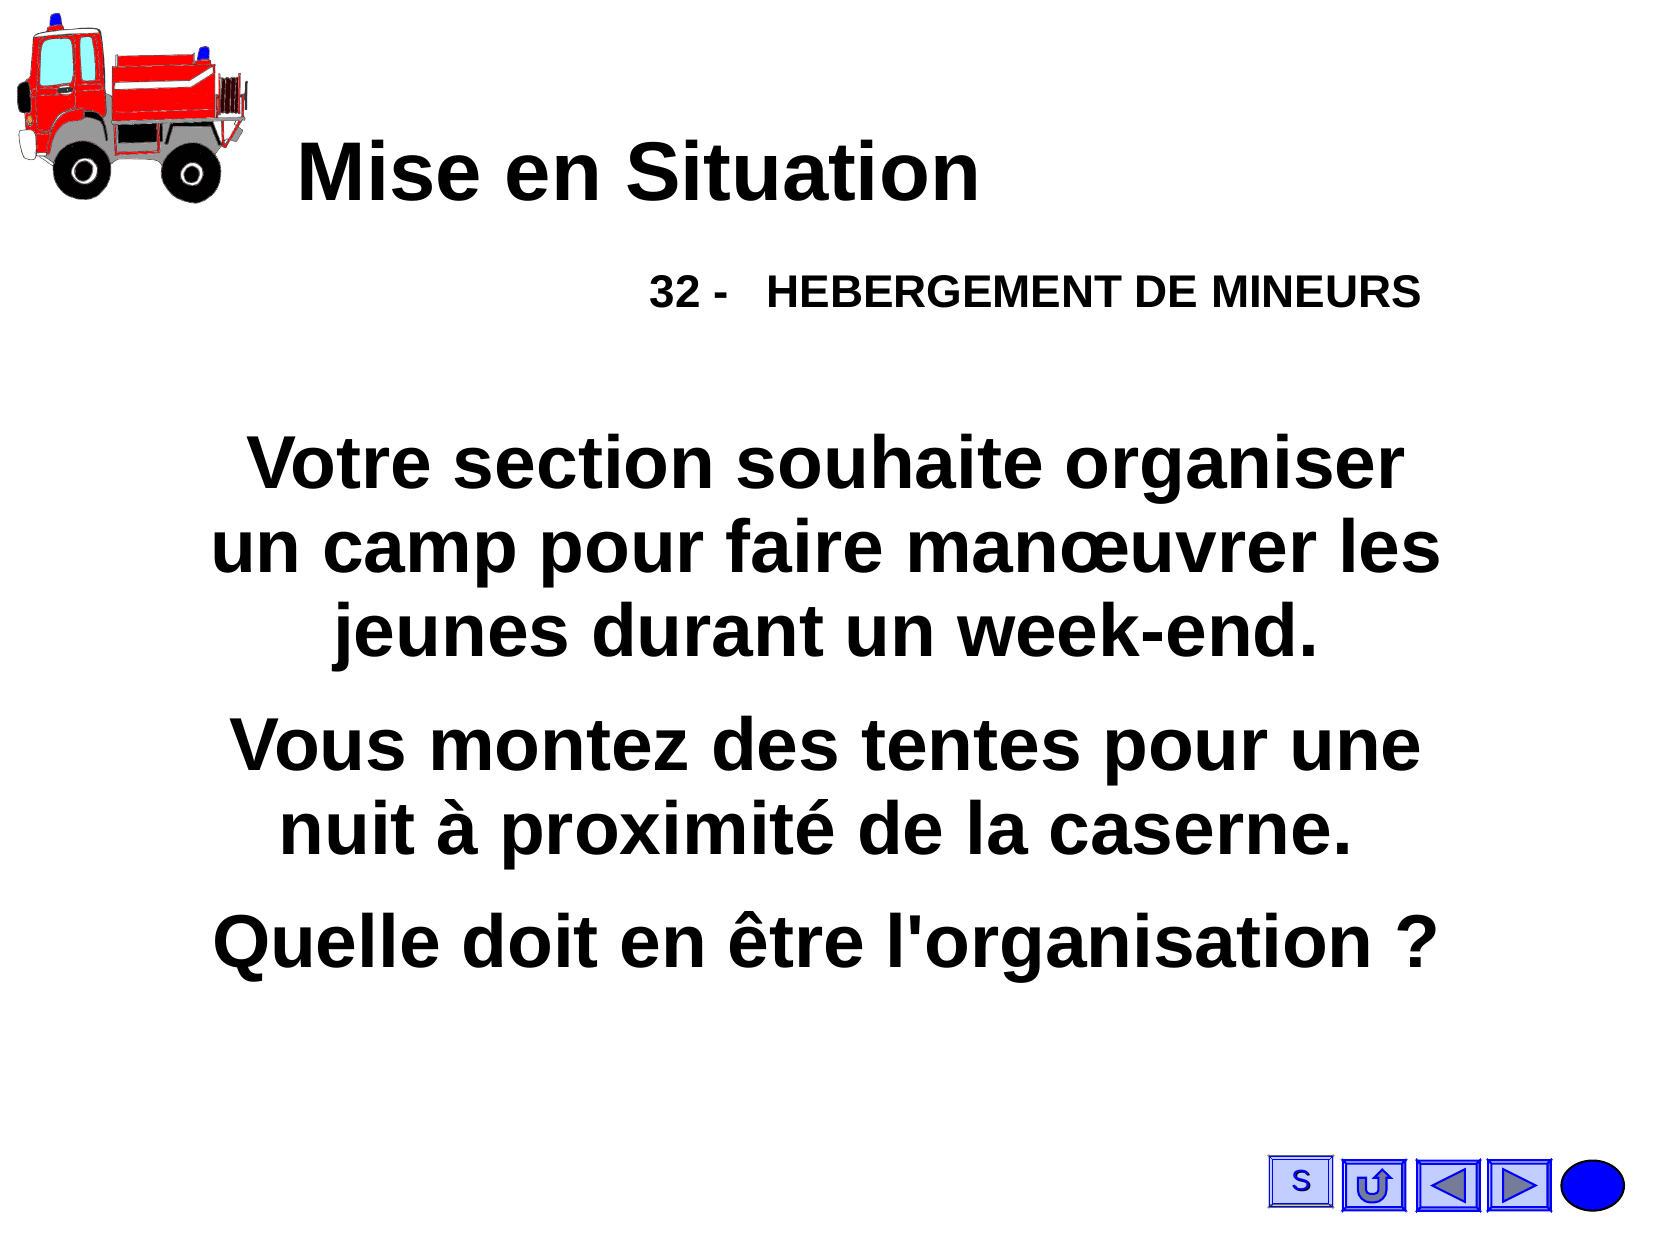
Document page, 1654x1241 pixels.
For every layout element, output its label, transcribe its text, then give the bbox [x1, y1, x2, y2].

text_box 32 - HEBERGEMENT DE MINEURS [649, 265, 1477, 341]
text_box Mise en Situation [281, 118, 1020, 227]
list Votre section souhaite organiser un camp pour faire manœuvrer les jeunes durant un week-end. Vous montez des tentes pour une nuit à proximité de la caserne. Quelle doit en être l'organisation ? [177, 413, 1477, 1055]
picture [8, 8, 257, 216]
text_box [1561, 1160, 1625, 1211]
